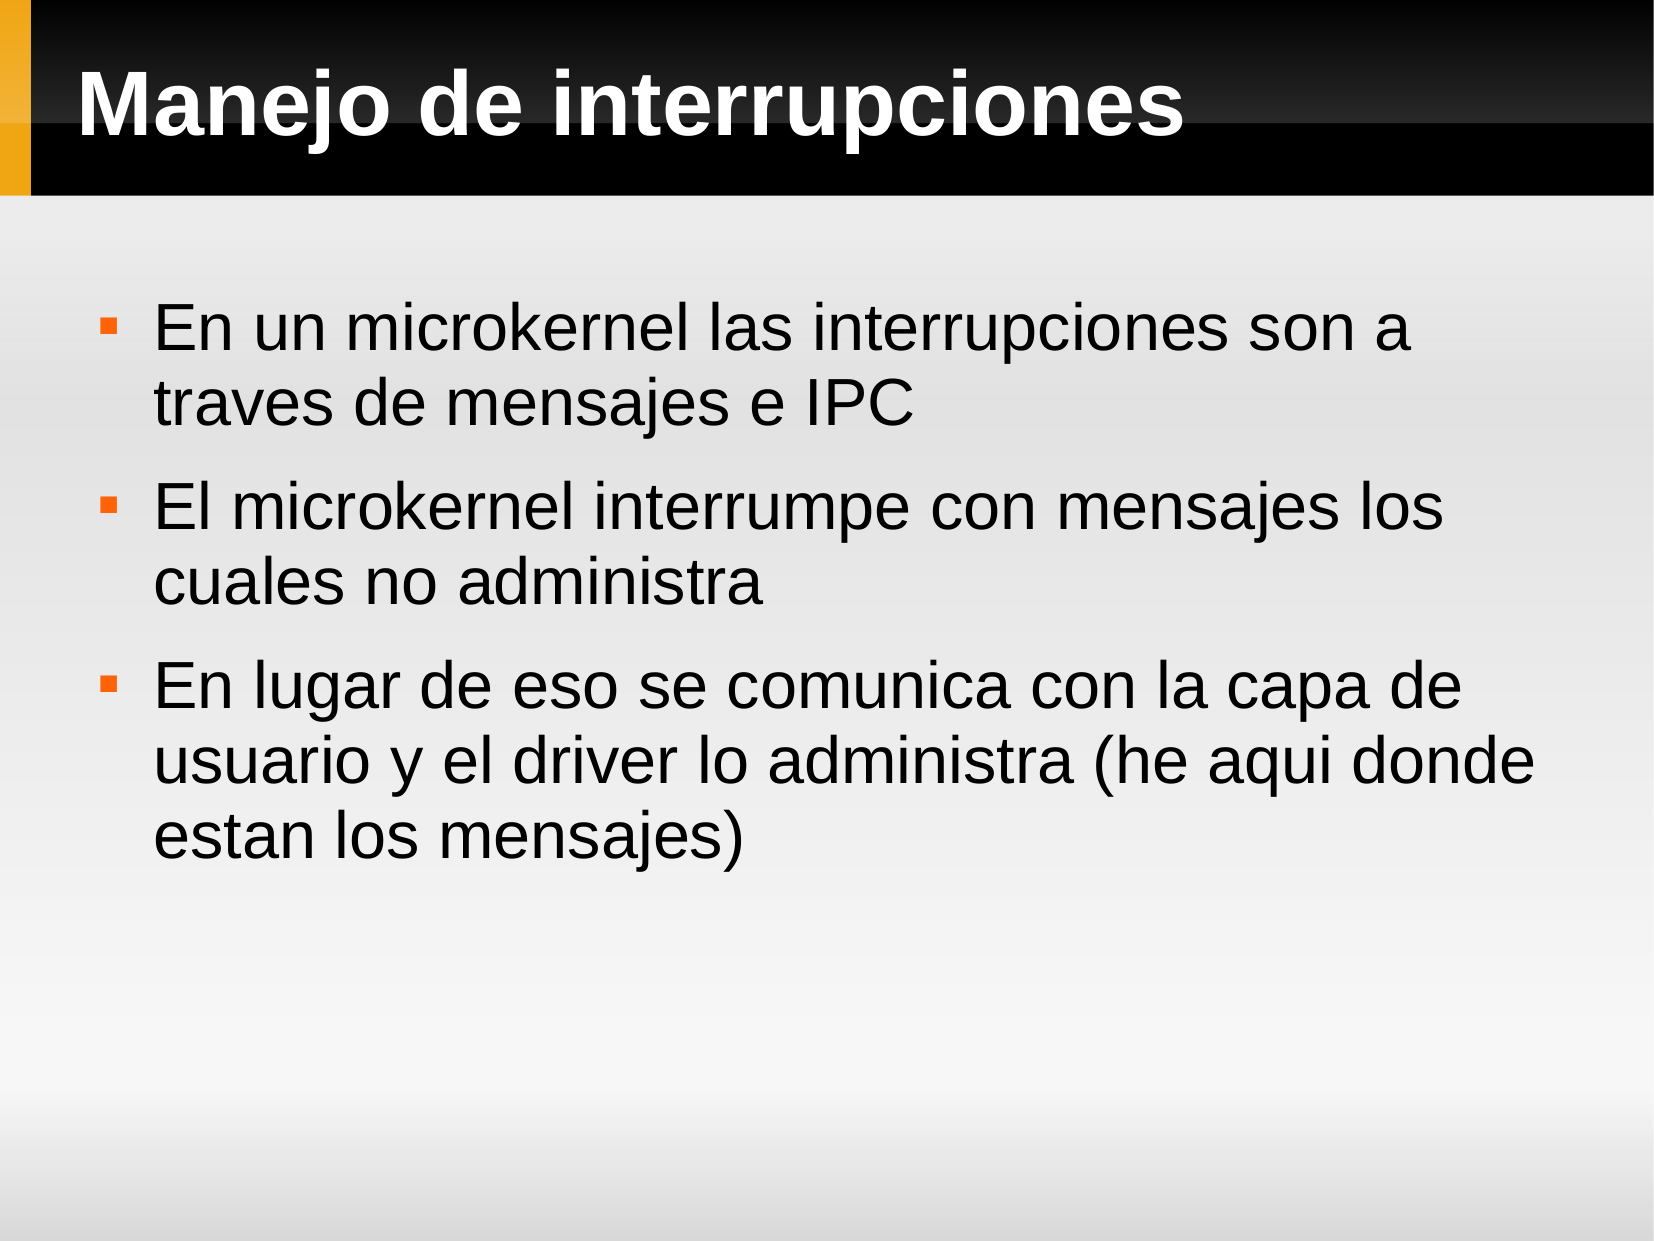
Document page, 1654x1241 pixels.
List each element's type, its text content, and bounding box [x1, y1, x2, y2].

title Manejo de interrupciones [76, 7, 1565, 200]
list En un microkernel las interrupciones son a traves de mensajes e IPC El microkernel interrumpe con mensajes los cuales no administra En lugar de eso se comunica con la capa de usuario y el driver lo administra (he aqui donde estan los mensajes) [82, 290, 1571, 1094]
picture [0, 0, 1654, 1241]
